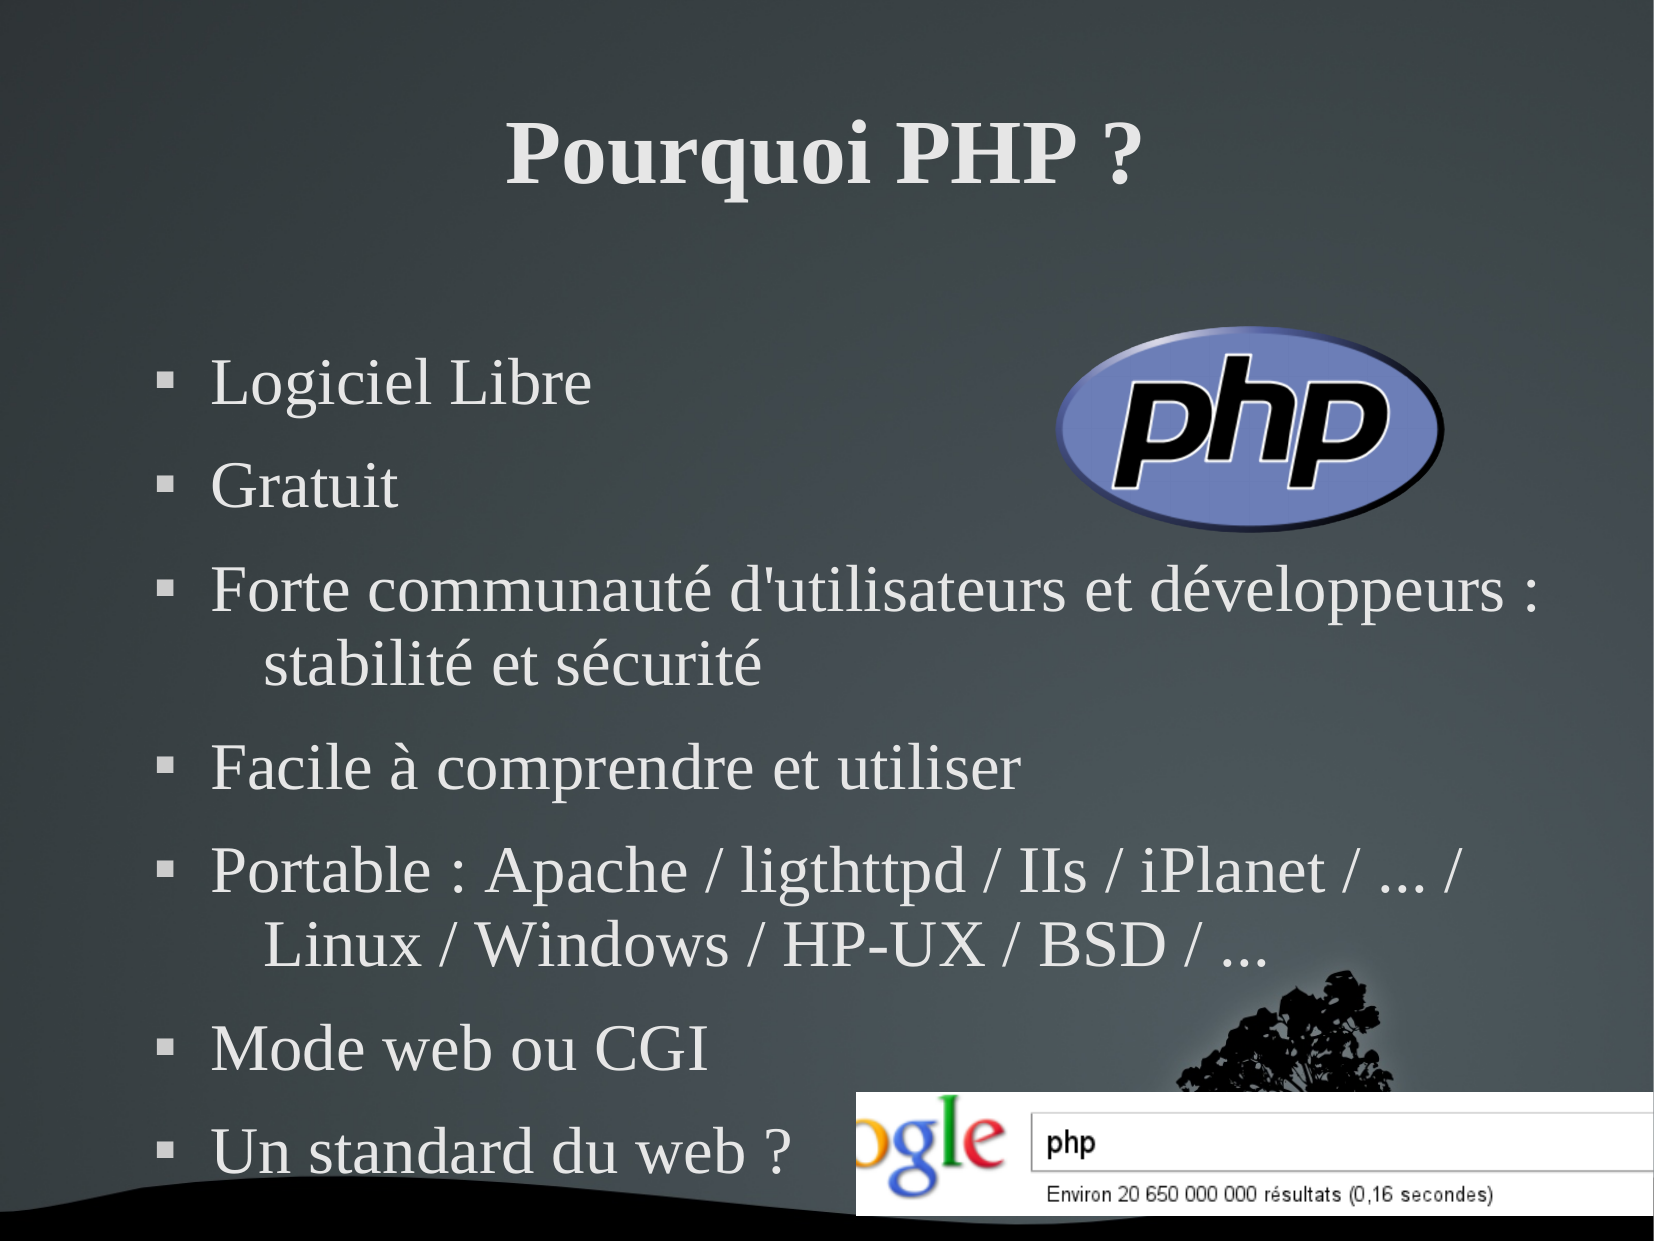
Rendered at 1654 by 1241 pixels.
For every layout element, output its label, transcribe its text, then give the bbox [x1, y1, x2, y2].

title Pourquoi PHP ? [82, 49, 1571, 257]
list Logiciel Libre Gratuit Forte communauté d'utilisateurs et développeurs : stabilité et sécurité Facile à comprendre et utiliser Portable : Apache / ligthttpd / IIs / iPlanet / ... / Linux / Windows / HP-UX / BSD / ... Mode web ou CGI Un standard du web ? [121, 344, 1595, 1241]
picture [0, 0, 1654, 1241]
